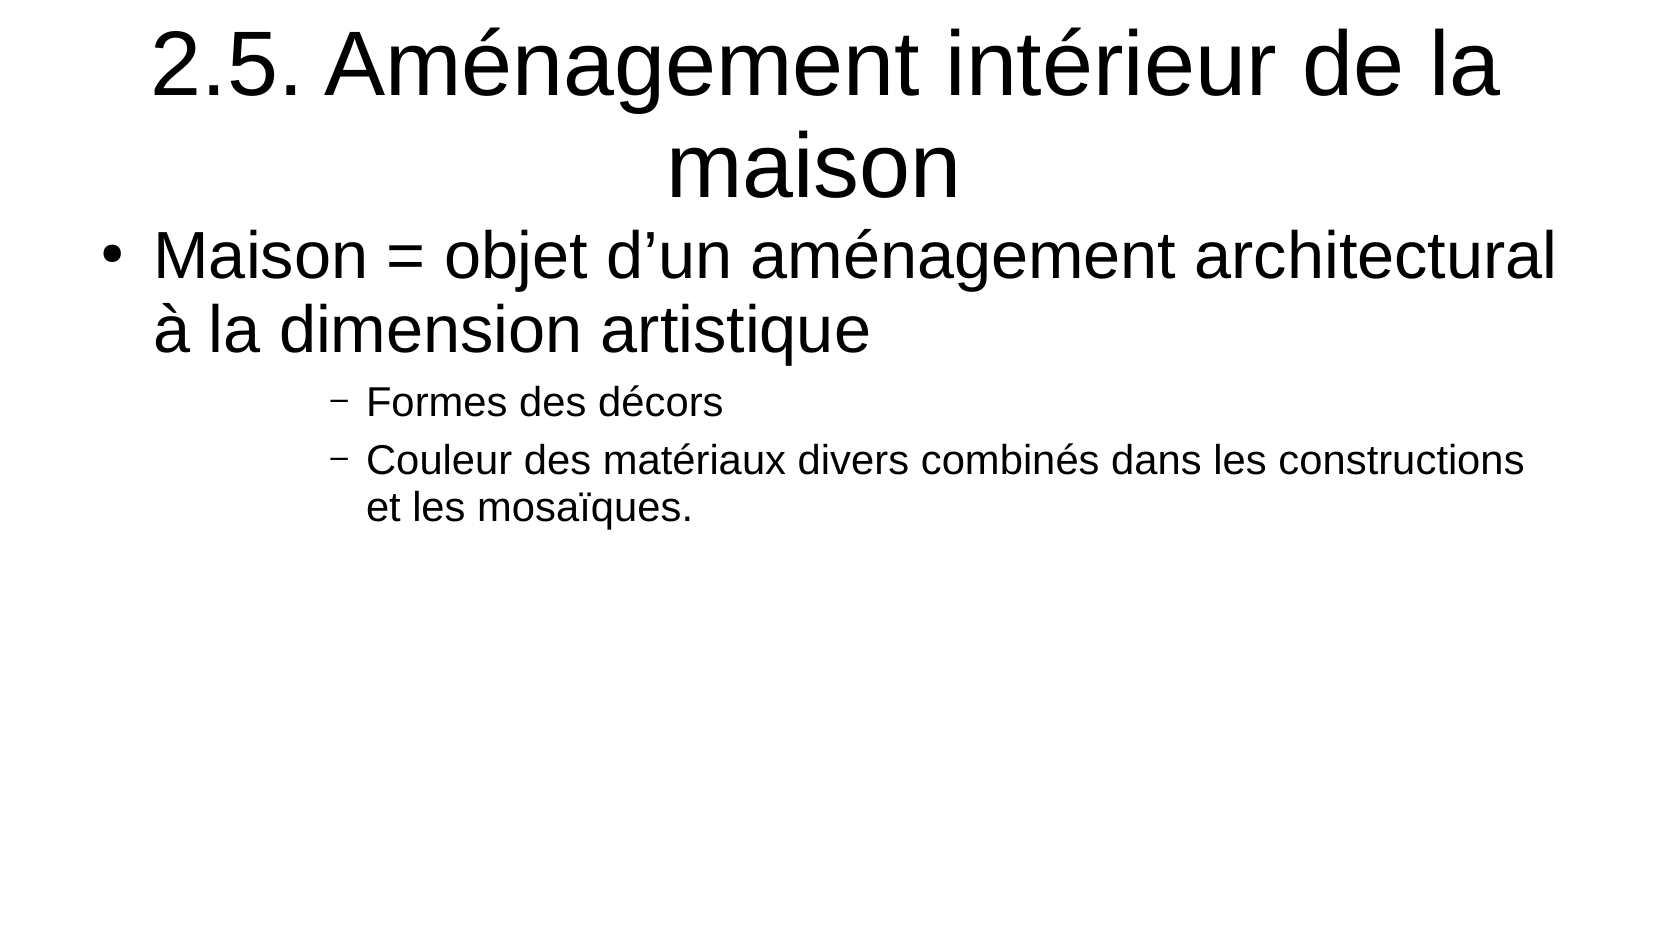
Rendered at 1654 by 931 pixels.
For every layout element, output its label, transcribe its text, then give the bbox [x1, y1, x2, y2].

title 2.5. Aménagement intérieur de la maison [82, 12, 1571, 217]
list Maison = objet d’un aménagement architectural à la dimension artistique Formes des décors Couleur des matériaux divers combinés dans les constructions et les mosaïques. [82, 217, 1571, 758]
